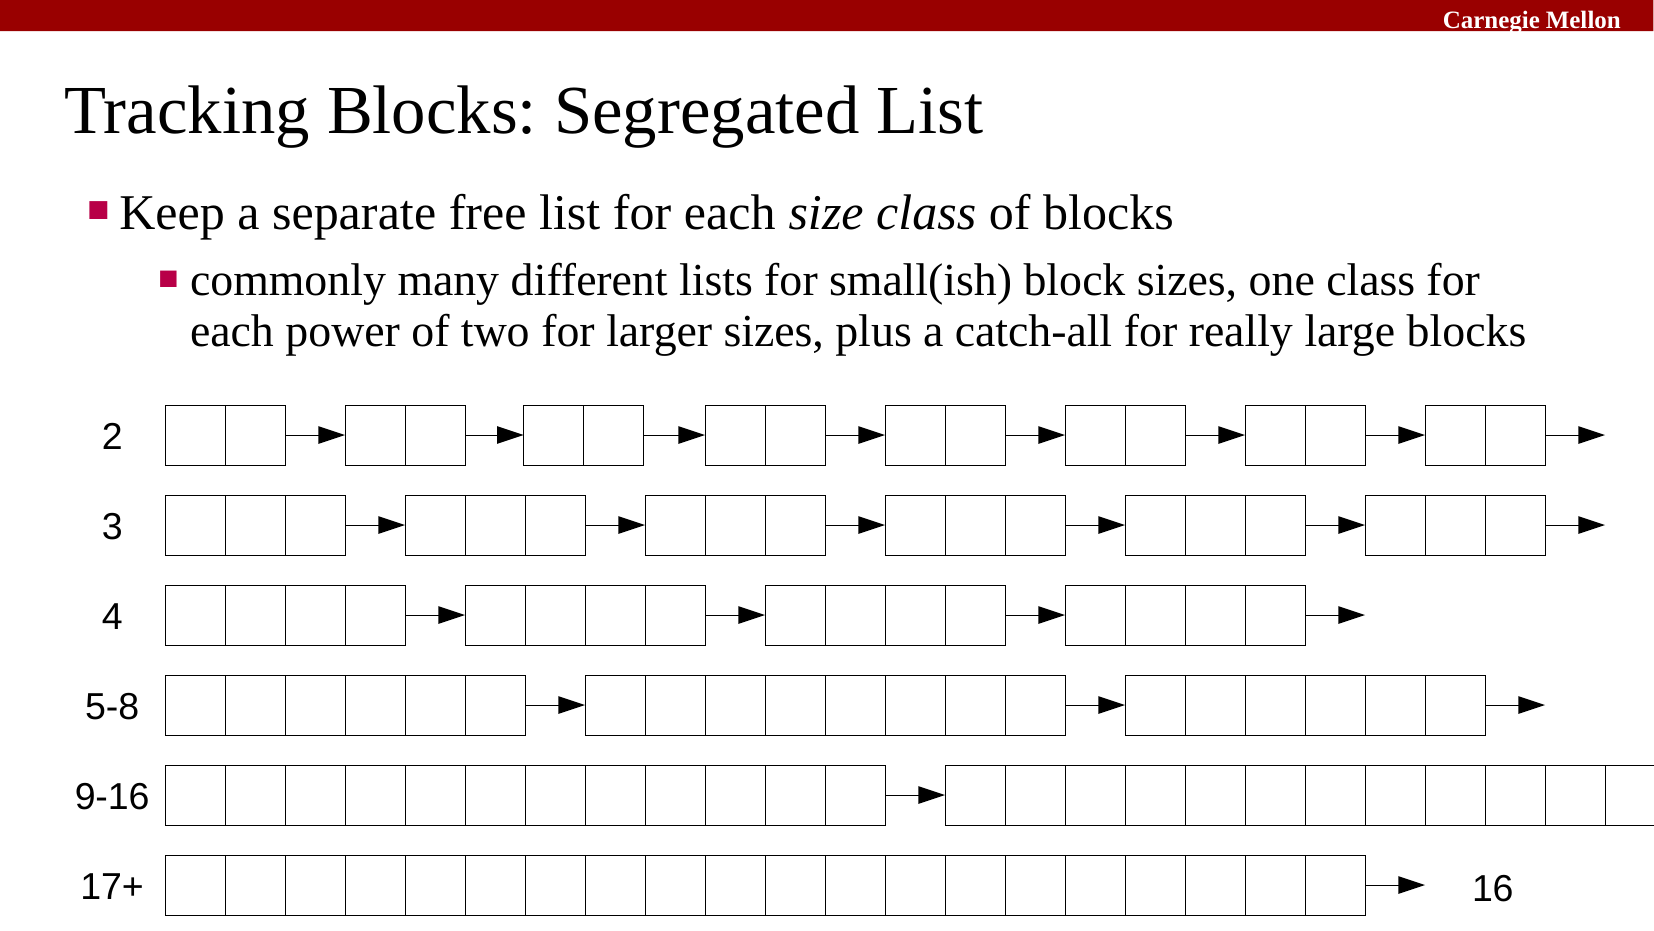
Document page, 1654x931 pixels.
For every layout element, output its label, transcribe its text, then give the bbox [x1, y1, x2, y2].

list Keep a separate free list for each size class of blocks commonly many different lists for small(ish) block sizes, one class for each power of two for larger sizes, plus a catch-all for really large blocks [71, 184, 1576, 376]
text_box 9-16 [60, 768, 165, 826]
text_box 17+ [65, 858, 159, 916]
text_box 4 [87, 588, 138, 646]
text_box 3 [87, 498, 138, 556]
text_box 5-8 [70, 678, 155, 736]
title Tracking Blocks: Segregated List [64, 58, 1576, 163]
text_box 2 [87, 408, 138, 466]
